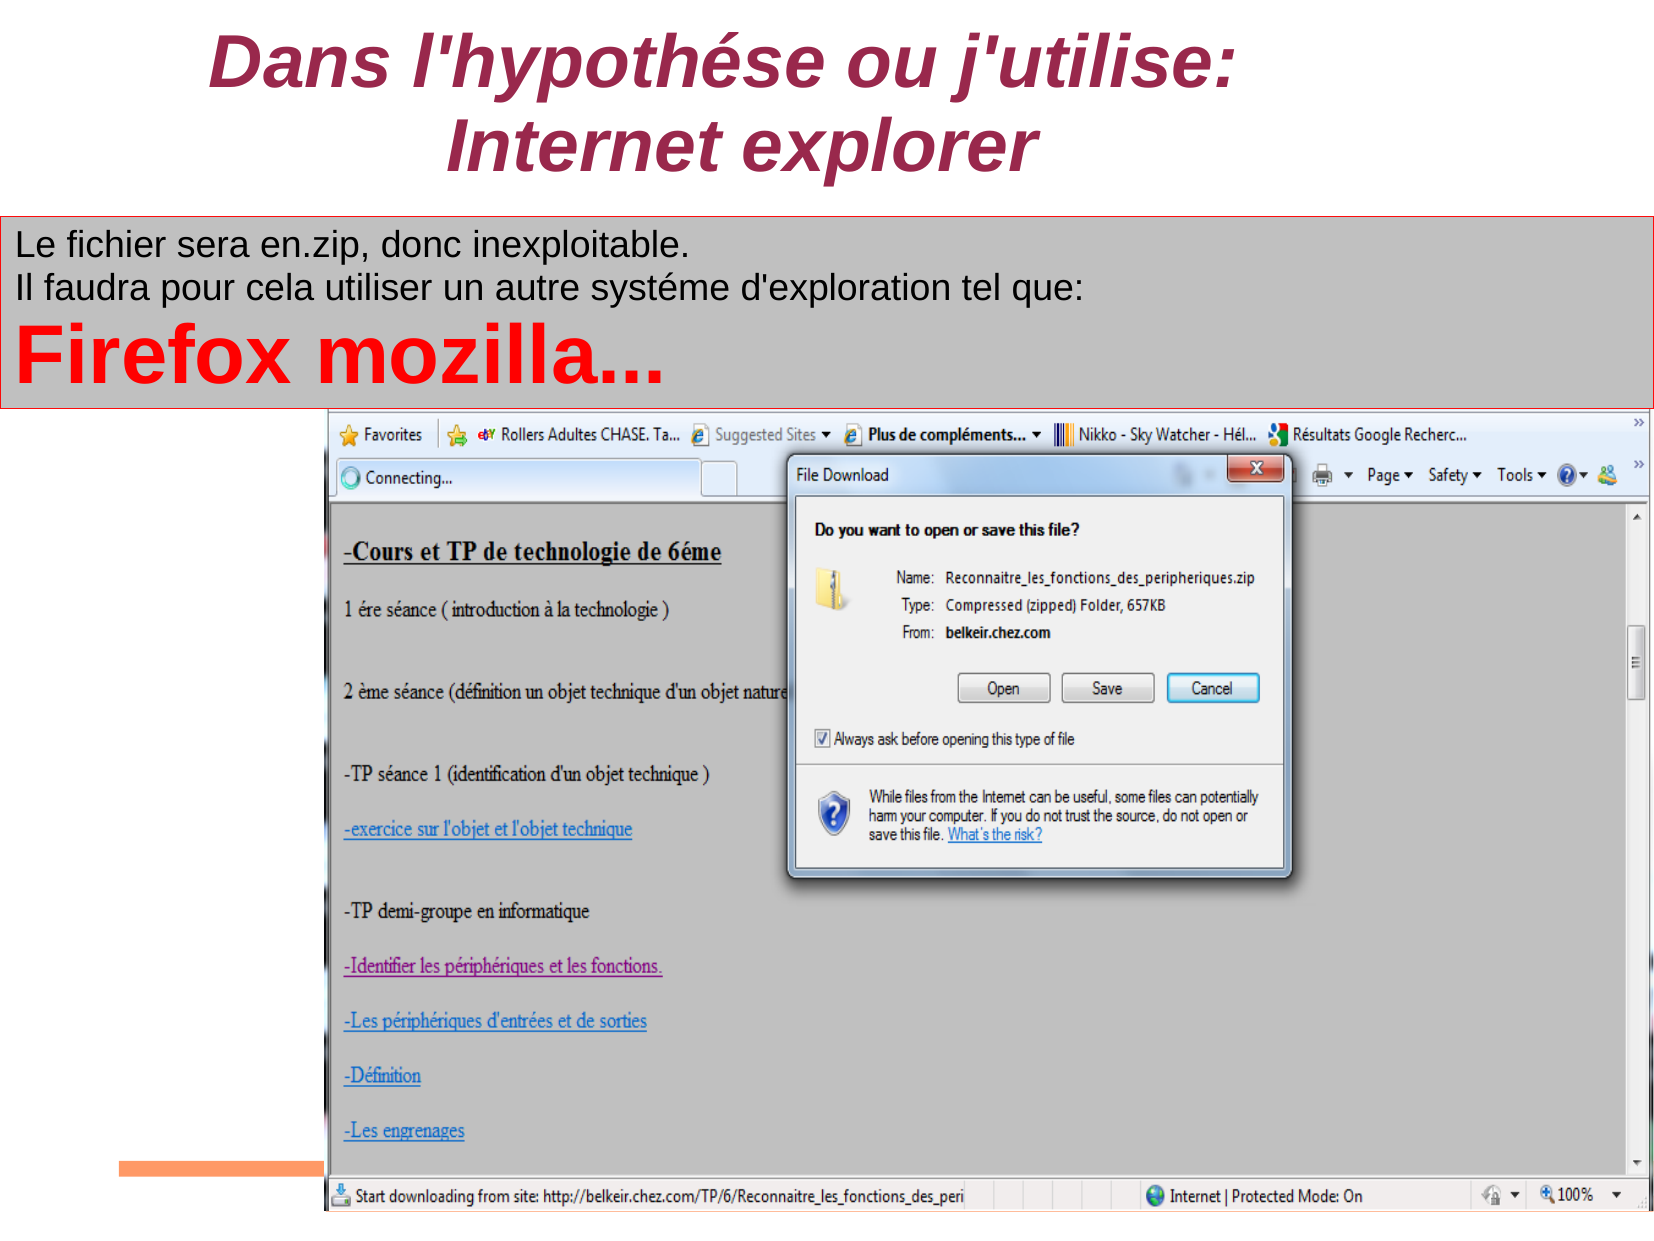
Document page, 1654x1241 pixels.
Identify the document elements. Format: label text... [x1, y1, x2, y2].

picture [324, 409, 1654, 1211]
text_box Le fichier sera en.zip, donc inexploitable. Il faudra pour cela utiliser un autre systéme d'exploration tel que: Firefox mozilla... [0, 216, 1654, 409]
title Dans l'hypothése ou j'utilise: Internet explorer [1, 0, 1447, 208]
